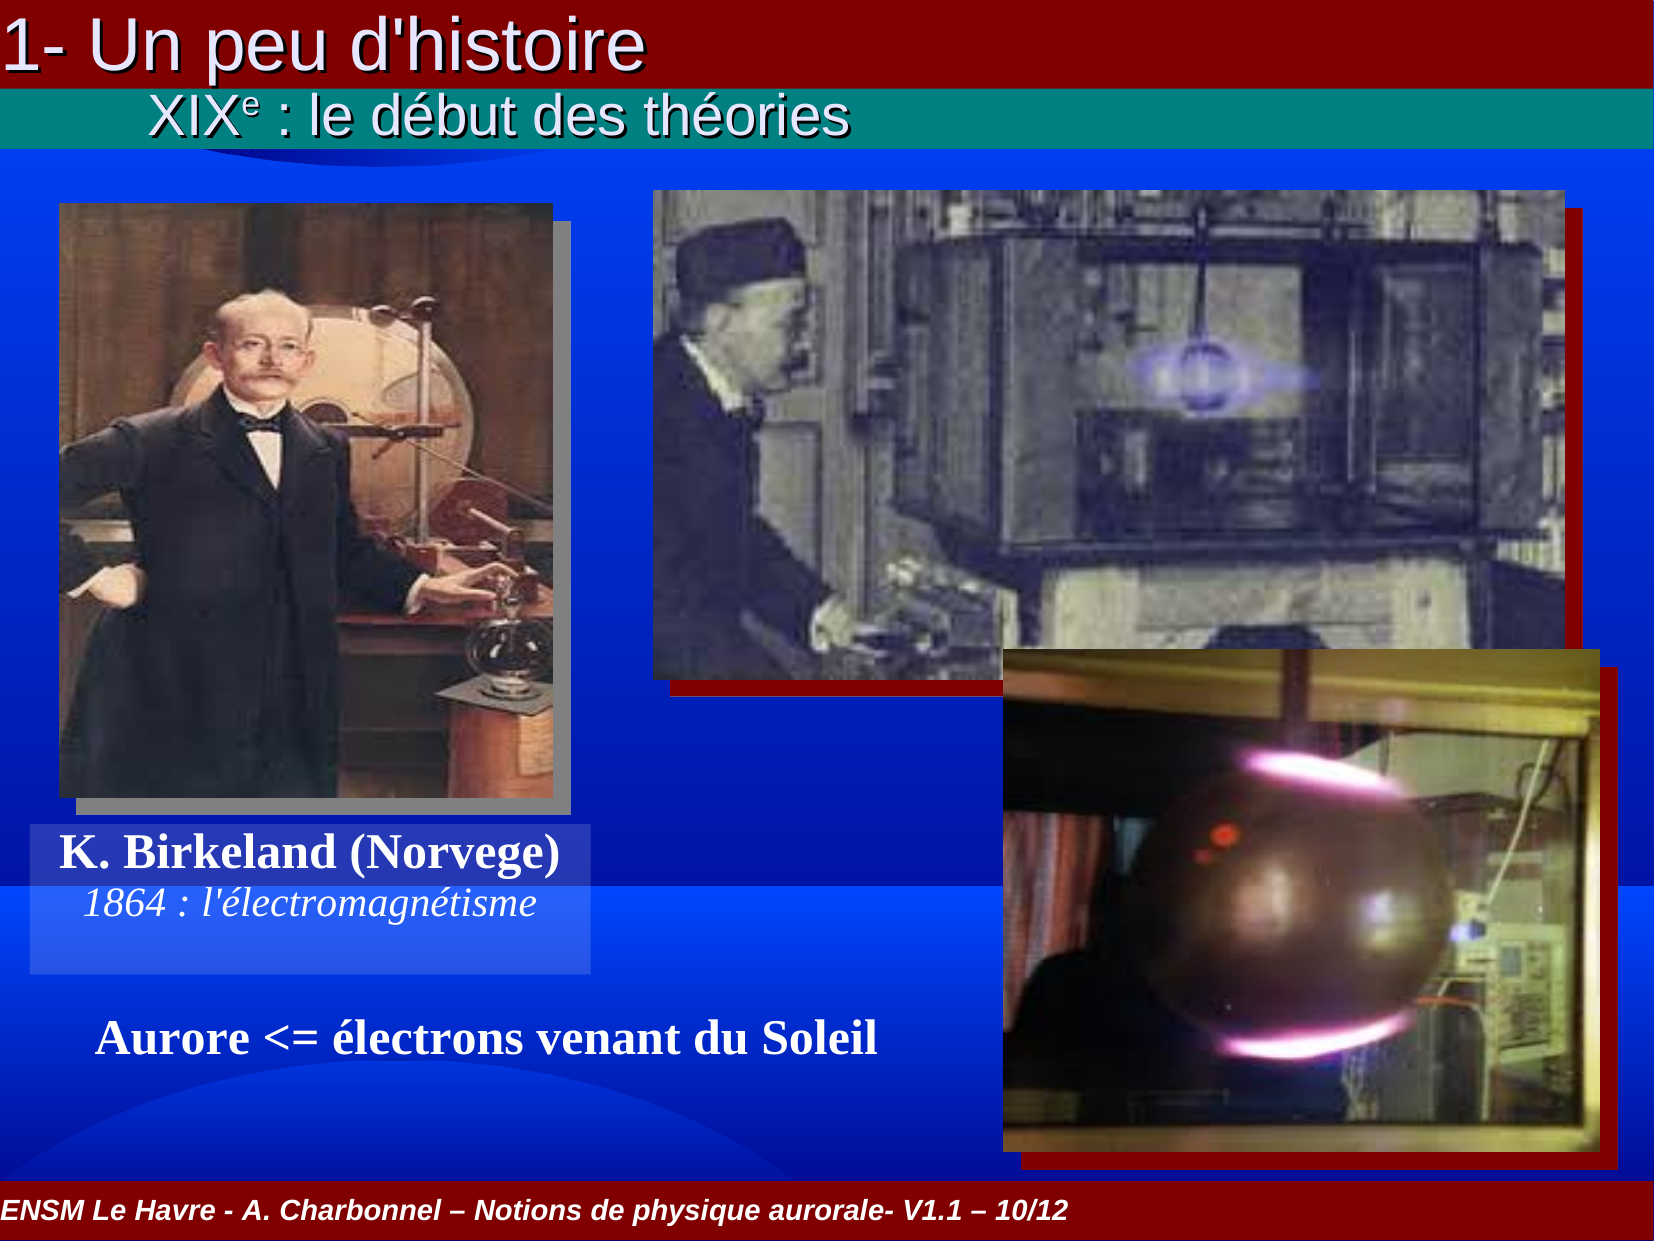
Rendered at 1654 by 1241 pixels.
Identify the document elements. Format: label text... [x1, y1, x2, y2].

picture [59, 203, 553, 798]
picture [653, 190, 1600, 1152]
text_box ENSM Le Havre - A. Charbonnel – Notions de physique aurorale- V1.1 – 10/12 [0, 1181, 1654, 1241]
title 1- Un peu d'histoire [0, 0, 1654, 89]
title XIXe : le début des théories [0, 89, 1654, 149]
text_box Aurore <= électrons venant du Soleil [88, 1003, 1003, 1073]
text_box K. Birkeland (Norvege) 1864 : l'électromagnétisme [29, 823, 591, 975]
